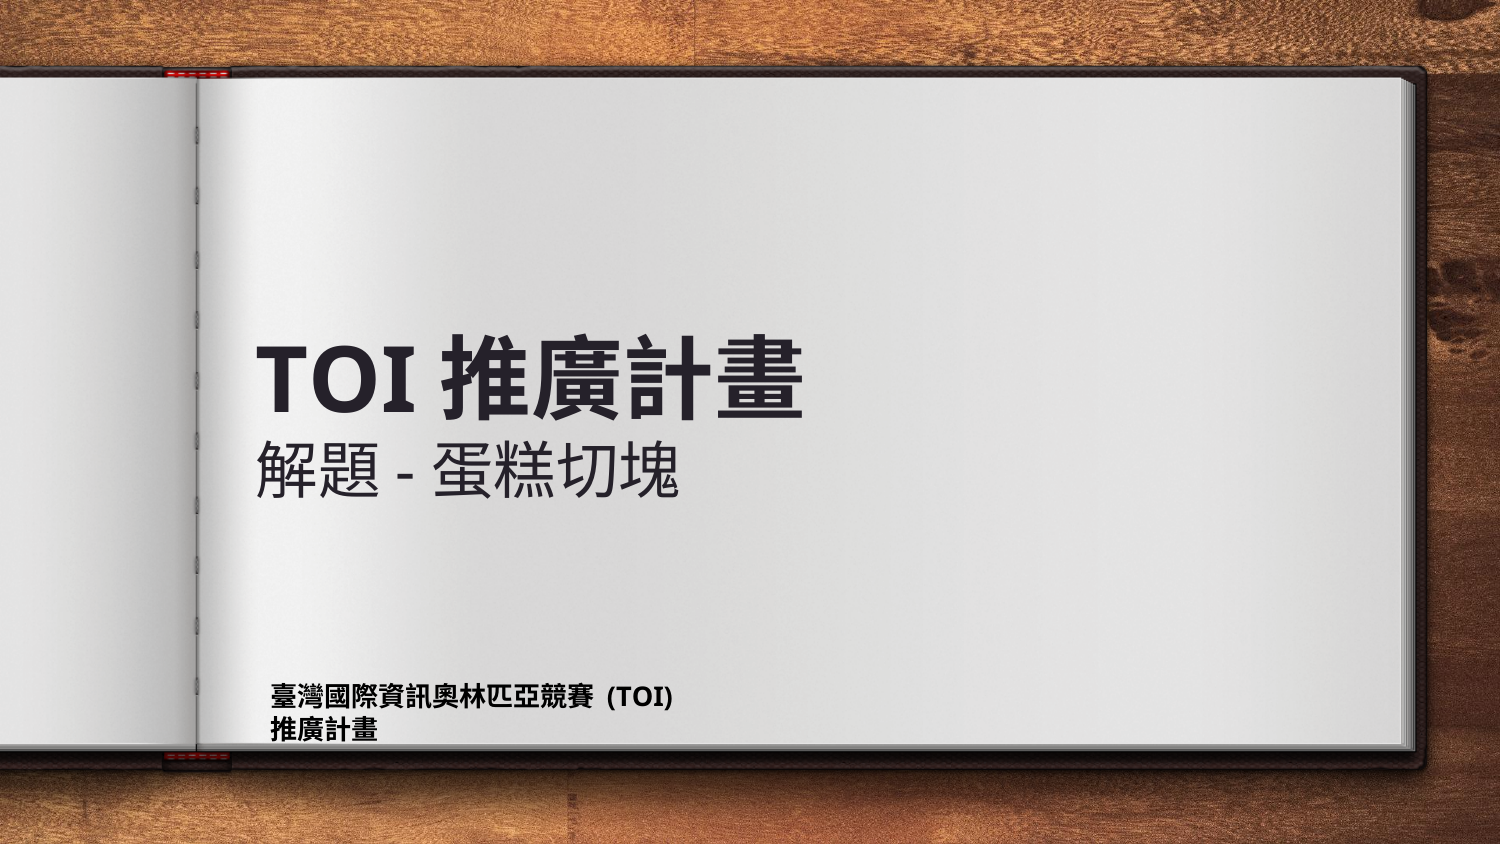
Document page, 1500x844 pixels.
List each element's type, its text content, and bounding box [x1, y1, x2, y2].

text_box TOI推廣計畫 解題-蛋糕切塊 [240, 262, 894, 565]
